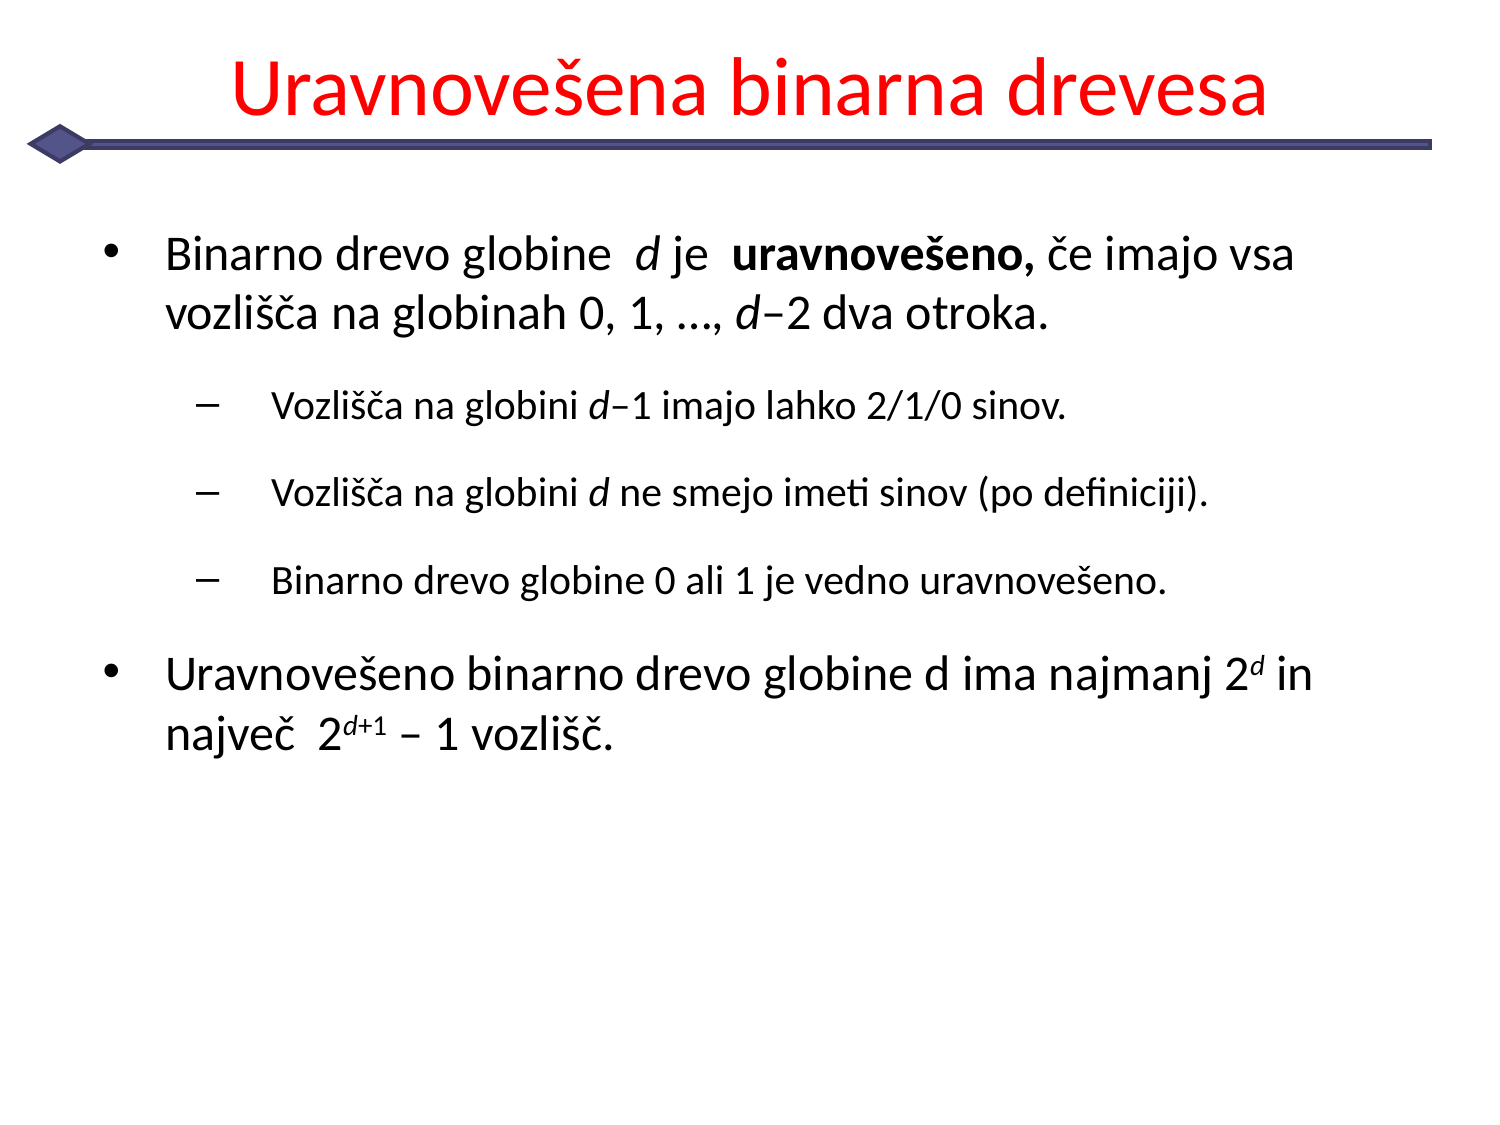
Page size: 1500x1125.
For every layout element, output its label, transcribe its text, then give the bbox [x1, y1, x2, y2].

list Binarno drevo globine d je uravnovešeno, če imajo vsa vozlišča na globinah 0, 1, …, d–2 dva otroka. Vozlišča na globini d–1 imajo lahko 2/1/0 sinov. Vozlišča na globini d ne smejo imeti sinov (po definiciji). Binarno drevo globine 0 ali 1 je vedno uravnovešeno. Uravnovešeno binarno drevo globine d ima najmanj 2d in največ 2d+1 – 1 vozlišč. [87, 212, 1426, 976]
title Uravnovešena binarna drevesa [75, 23, 1426, 141]
